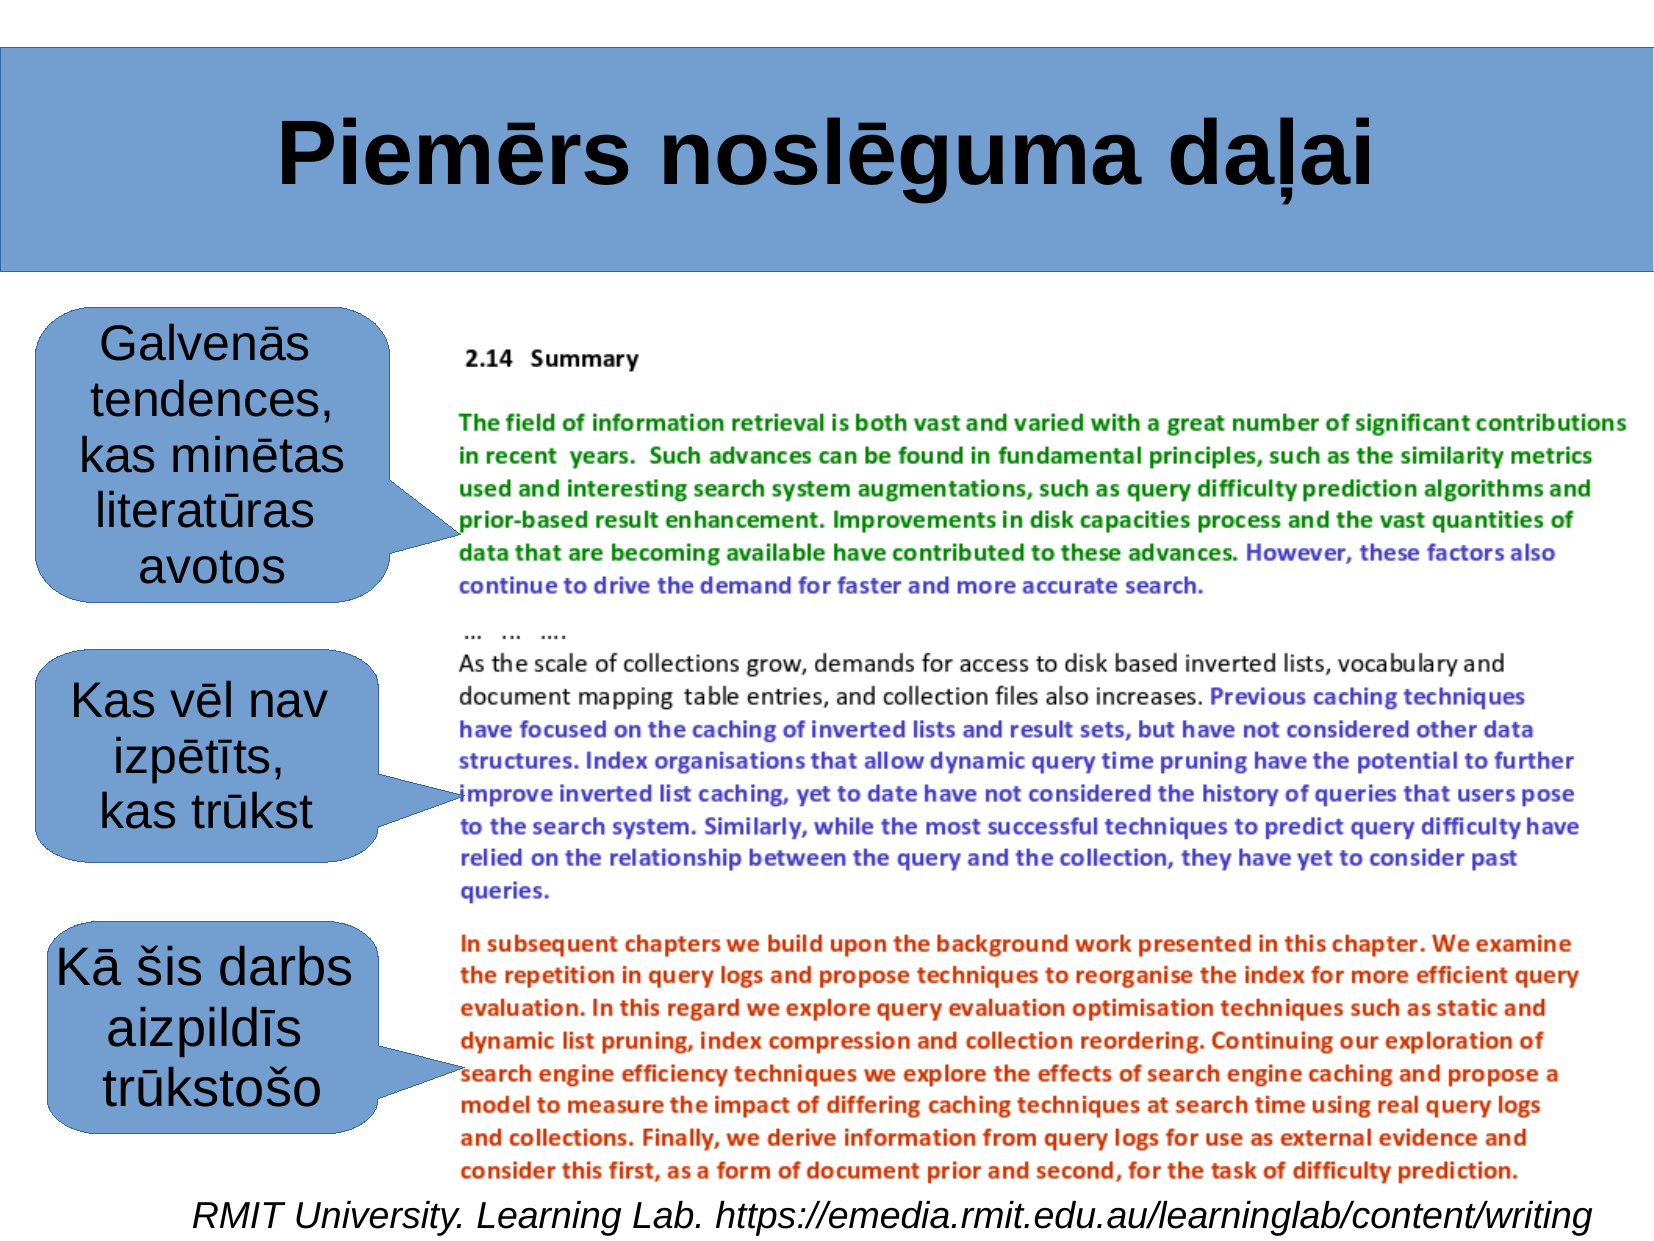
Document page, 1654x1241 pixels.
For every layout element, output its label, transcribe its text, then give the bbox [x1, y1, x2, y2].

text_box Kā šis darbs aizpildīs trūkstošo [47, 921, 465, 1134]
text_box Galvenās tendences, kas minētas literatūras avotos [35, 307, 461, 603]
text_box [0, 47, 1654, 272]
picture [448, 342, 1640, 1193]
text_box Kas vēl nav izpētīts, kas trūkst [35, 649, 465, 863]
title Piemērs noslēguma daļai [82, 49, 1571, 257]
text_box RMIT University. Learning Lab. https://emedia.rmit.edu.au/learninglab/content/writing [177, 1187, 1609, 1241]
